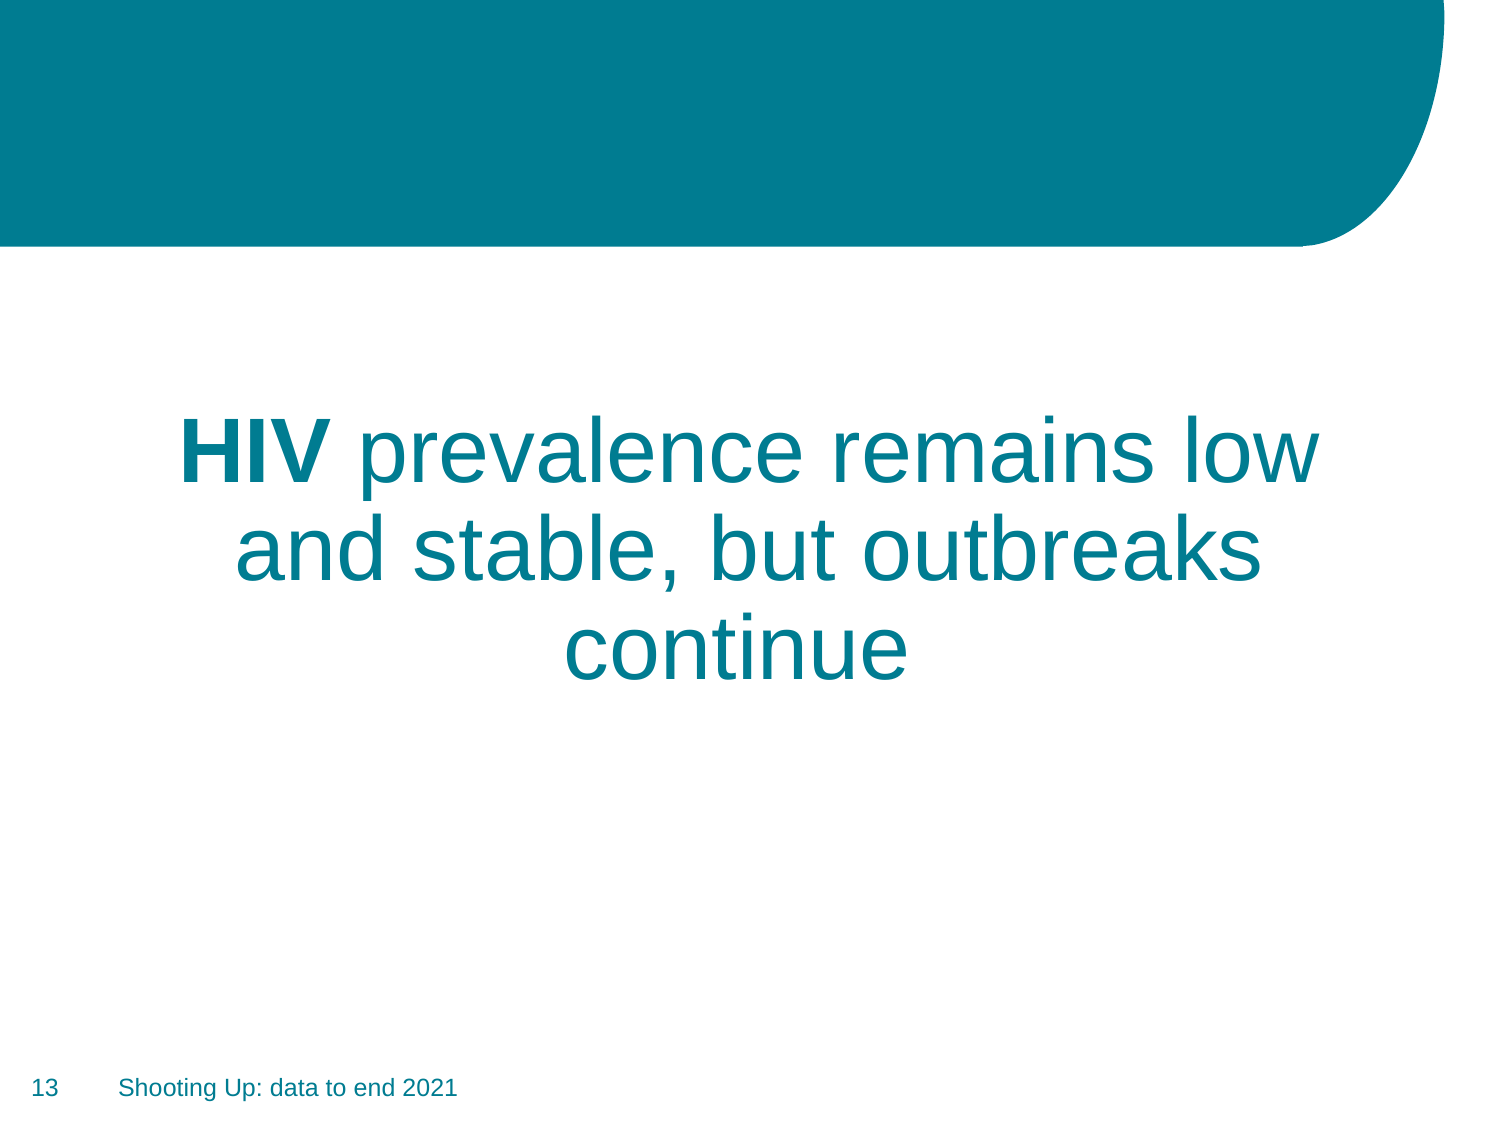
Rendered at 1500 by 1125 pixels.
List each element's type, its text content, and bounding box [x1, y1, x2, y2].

text_box Shooting Up: data to end 2021 [103, 1056, 1335, 1116]
title HIV prevalence remains low and stable, but outbreaks continue [144, 395, 1356, 730]
text_box [16, 1056, 90, 1117]
